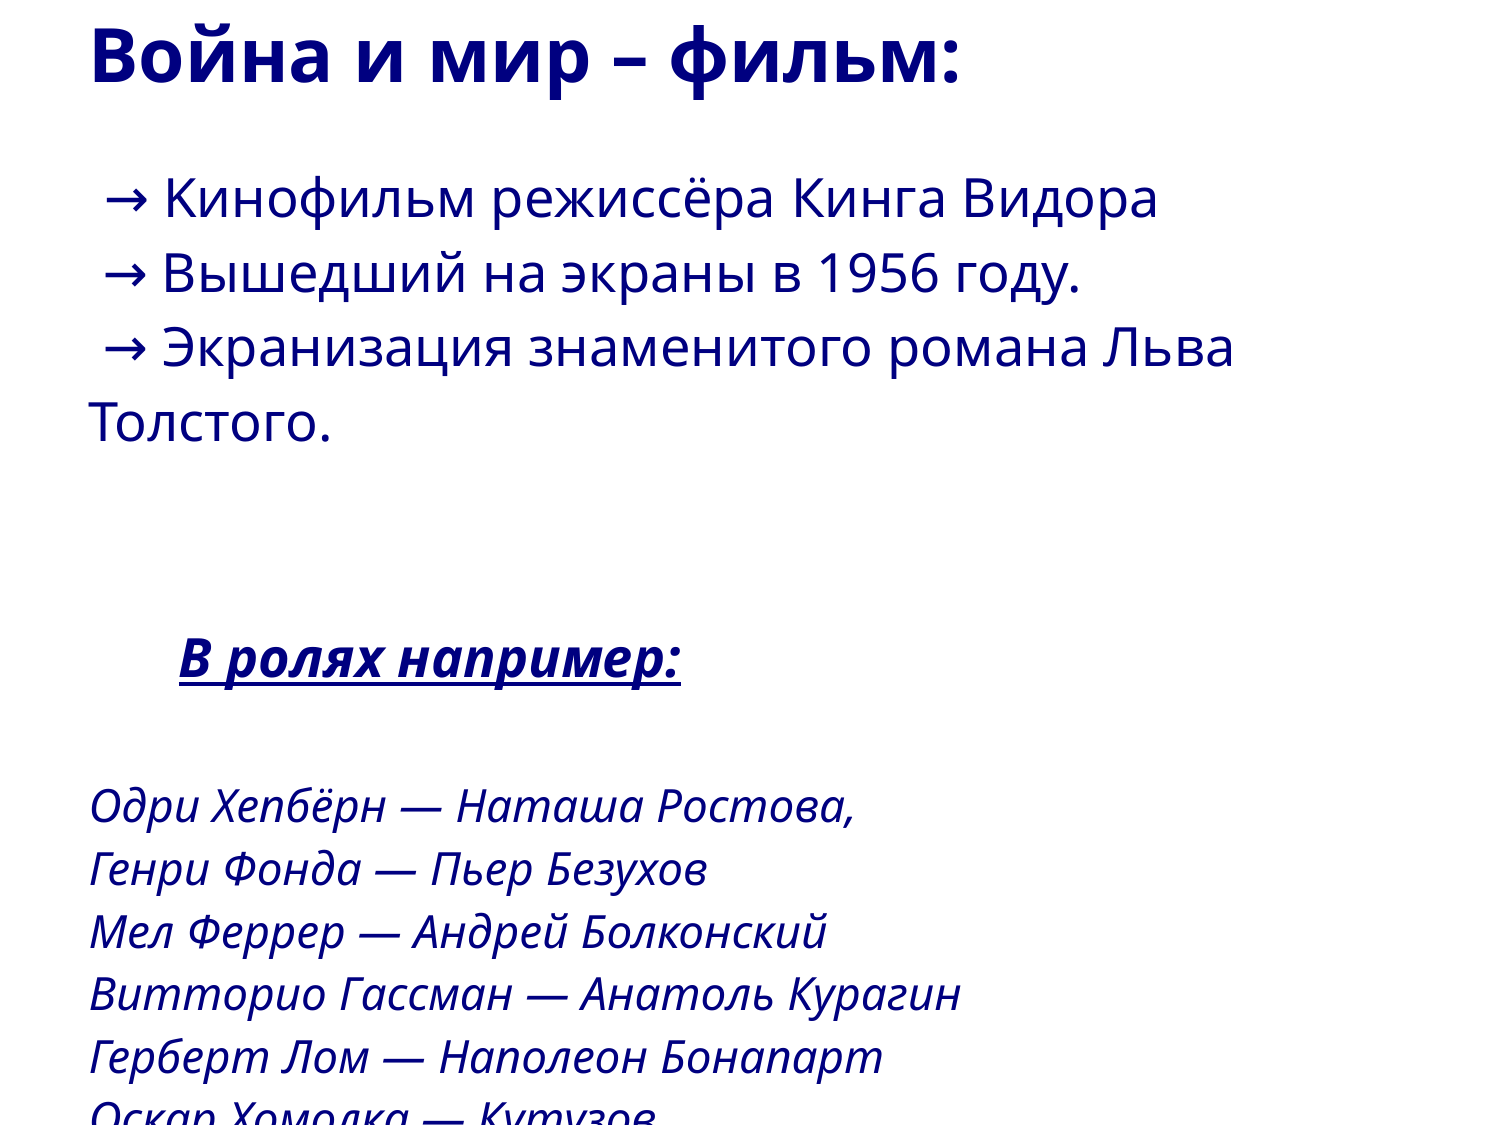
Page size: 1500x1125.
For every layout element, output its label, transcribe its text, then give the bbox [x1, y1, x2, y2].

title Война и мир – фильм: → Kинофильм режиссёра Кинга Видора → Вышедший на экраны в 1956 году. → Экранизация знаменитого романа Льва Толстого. В ролях например: Одри Хепбёрн — Наташа Ростова, Генри Фонда — Пьер Безухов Мел Феррер — Андрей Болконский Витторио Гассман — Анатоль Курагин Герберт Лом — Наполеон Бонапарт Оскар Хомолка — Кутузов [88, 59, 1388, 1093]
